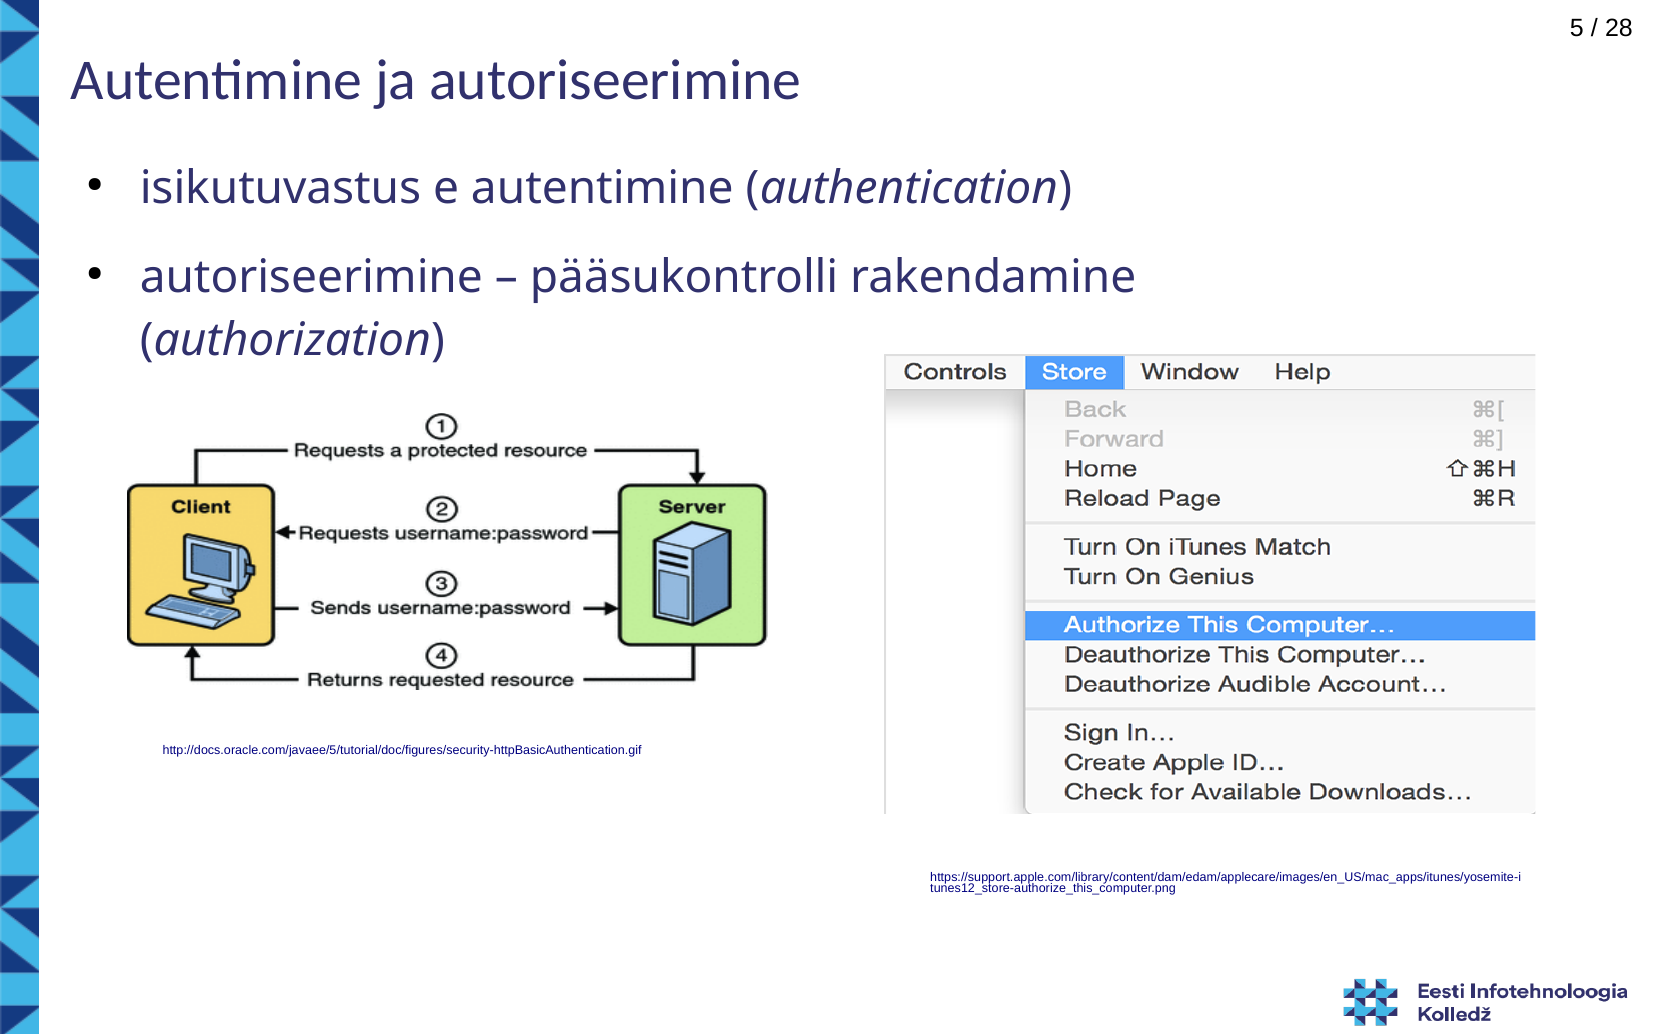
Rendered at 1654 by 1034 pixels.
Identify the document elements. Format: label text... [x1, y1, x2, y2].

text_box http://docs.oracle.com/javaee/5/tutorial/doc/figures/security-httpBasicAuthentication.gif [147, 735, 680, 768]
picture [127, 413, 768, 690]
title Autentimine ja autoriseerimine [70, 41, 1630, 130]
picture [884, 354, 1536, 814]
list isikutuvastus e autentimine (authentication) autoriseerimine – pääsukontrolli rakendamine (authorization) [68, 153, 1630, 957]
text_box https://support.apple.com/library/content/dam/edam/applecare/images/en_US/mac_apps/itunes/yosemite-itunes12_store-authorize_this_computer.png [915, 862, 1536, 916]
